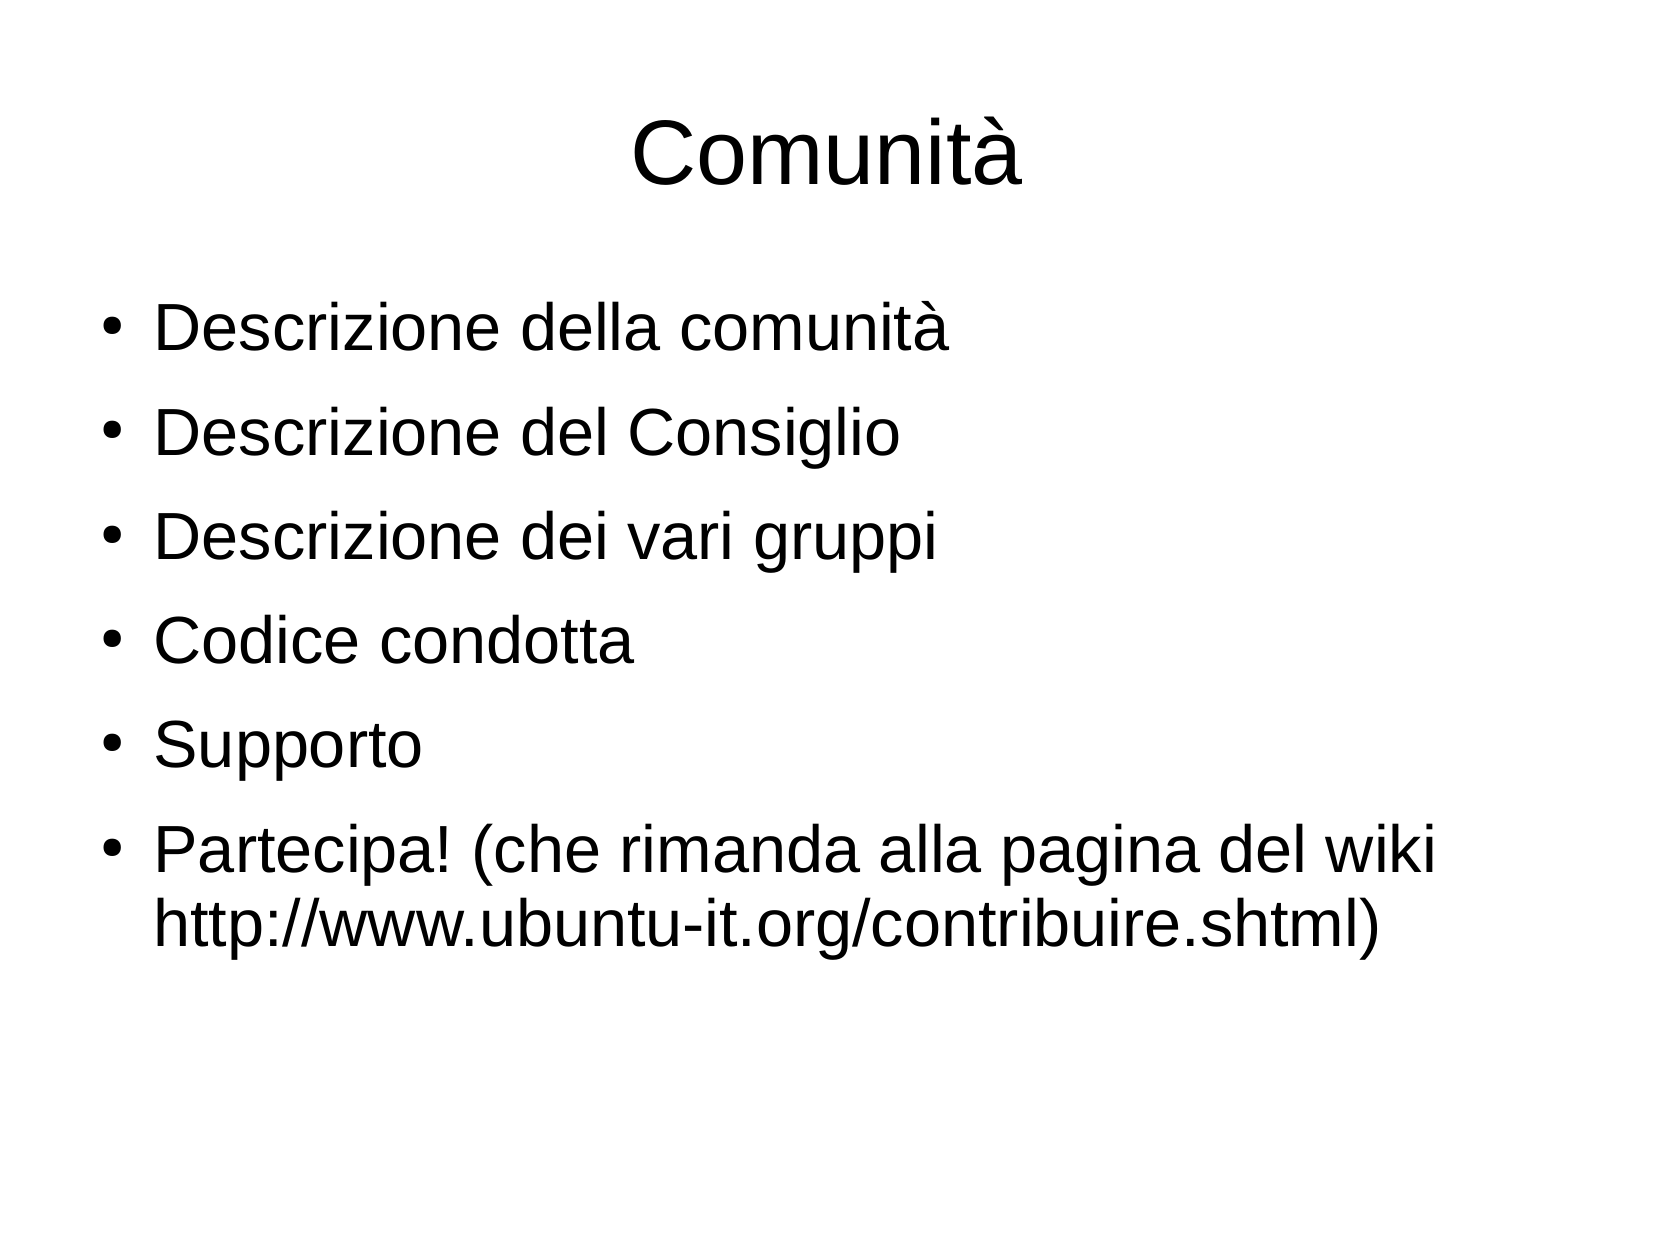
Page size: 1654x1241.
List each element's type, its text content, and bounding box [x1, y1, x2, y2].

list Descrizione della comunità Descrizione del Consiglio Descrizione dei vari gruppi Codice condotta Supporto Partecipa! (che rimanda alla pagina del wiki http://www.ubuntu-it.org/contribuire.shtml) [82, 290, 1571, 1109]
title Comunità [82, 56, 1571, 250]
